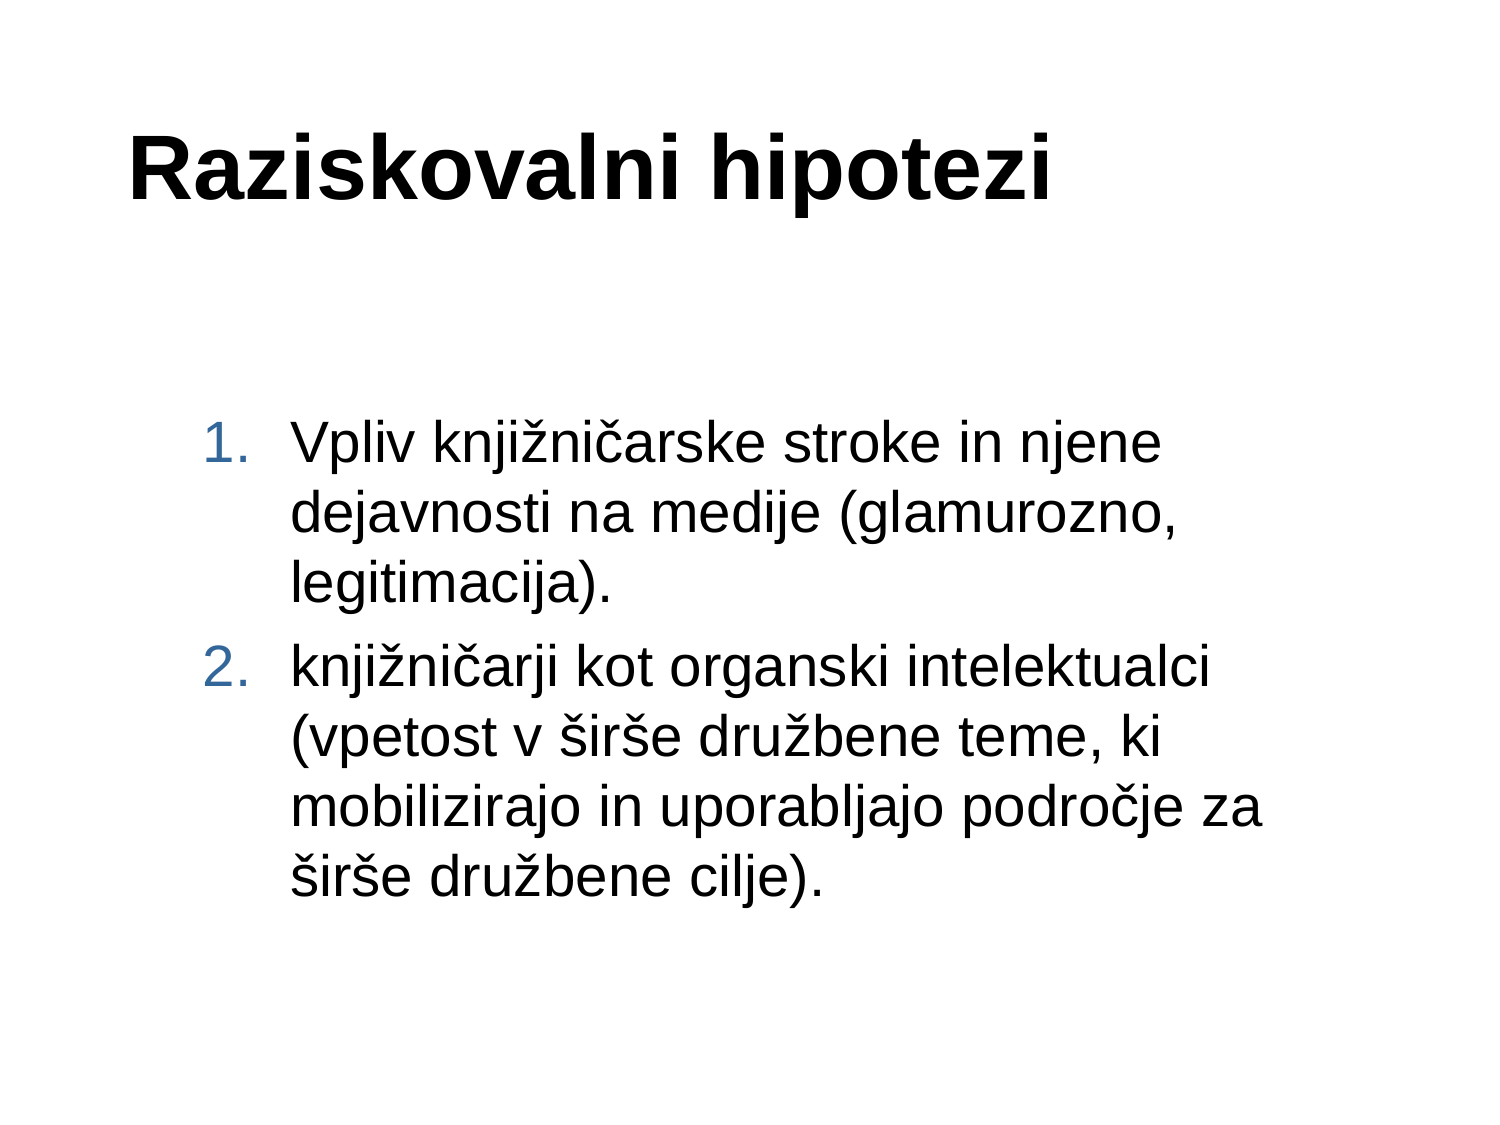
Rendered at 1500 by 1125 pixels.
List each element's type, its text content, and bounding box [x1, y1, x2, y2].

list Vpliv knjižničarske stroke in njene dejavnosti na medije (glamurozno, legitimacija). knjižničarji kot organski intelektualci (vpetost v širše družbene teme, ki mobilizirajo in uporabljajo področje za širše družbene cilje). [112, 312, 1388, 988]
title Raziskovalni hipotezi [112, 37, 1388, 225]
